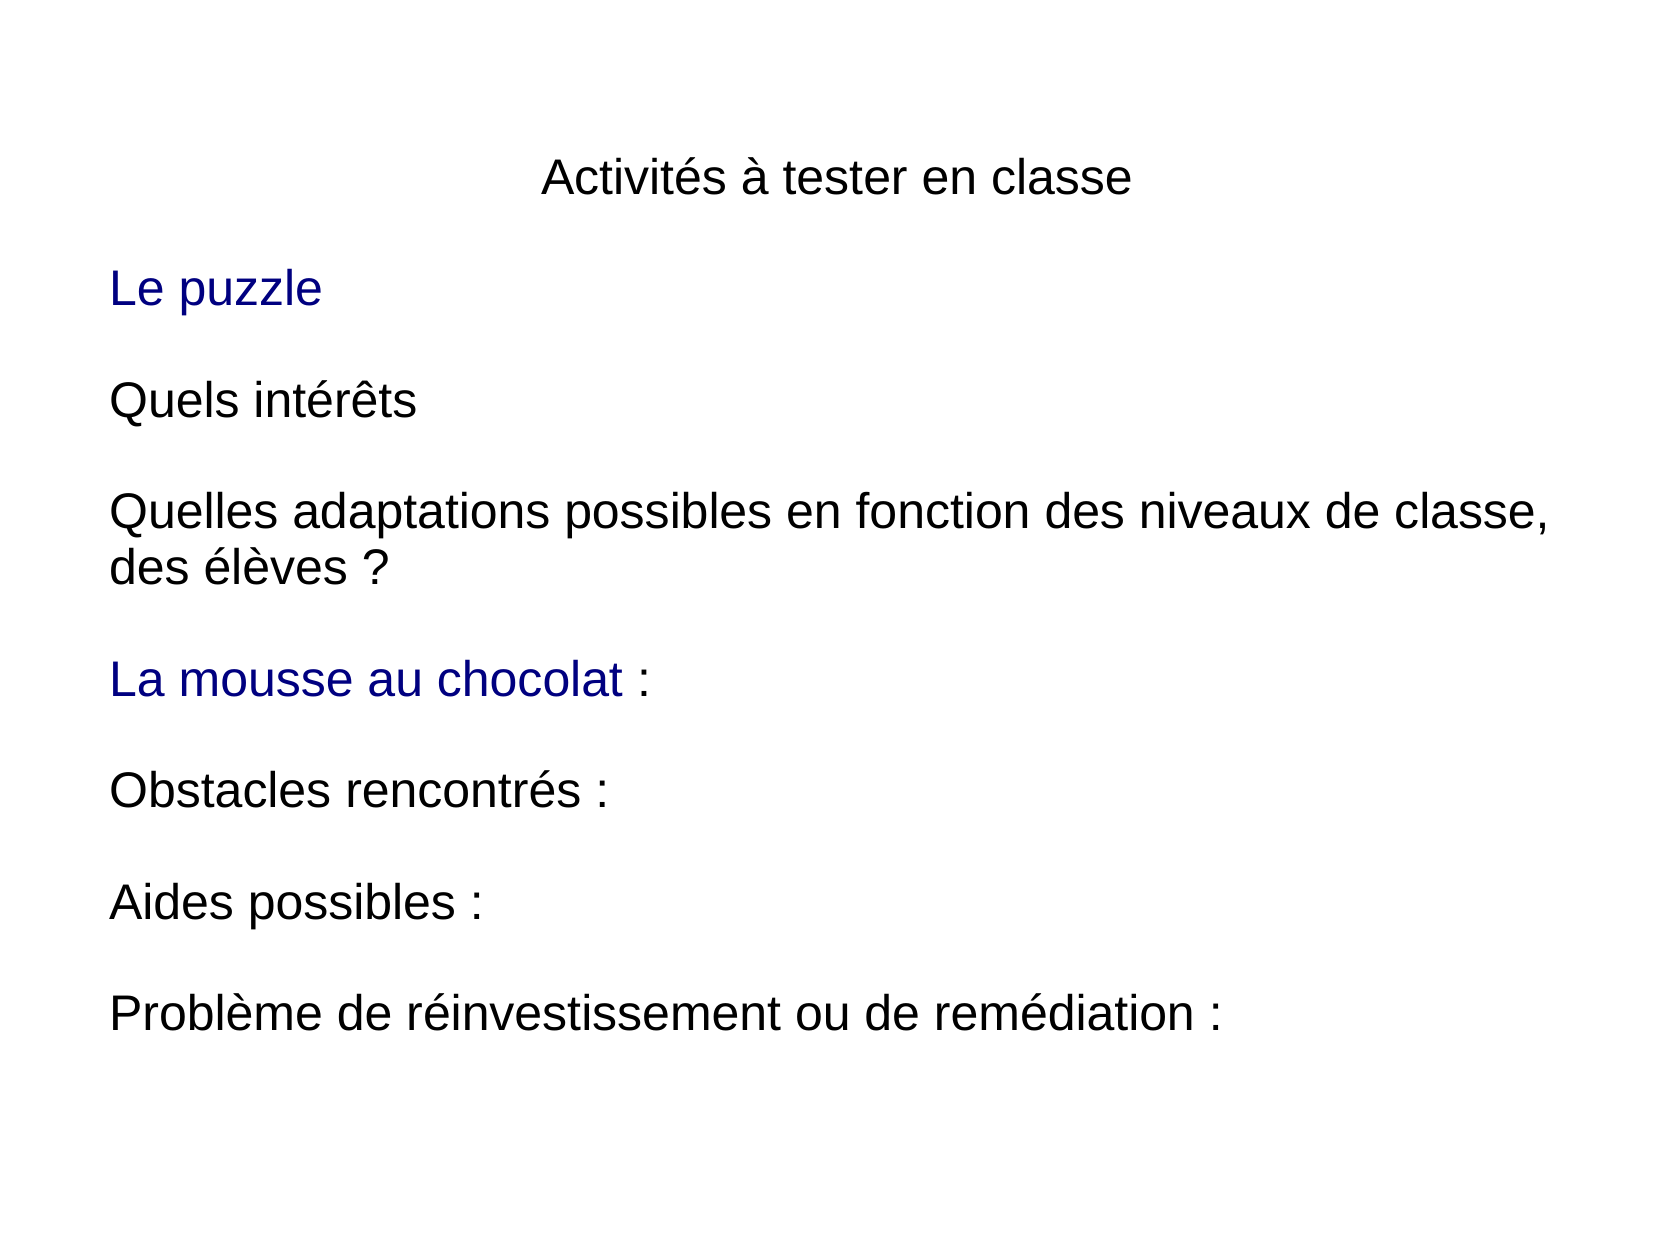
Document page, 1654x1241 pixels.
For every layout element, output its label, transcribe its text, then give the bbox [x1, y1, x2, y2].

text_box Activités à tester en classe Le puzzle Quels intérêts Quelles adaptations possibles en fonction des niveaux de classe, des élèves ? La mousse au chocolat : Obstacles rencontrés : Aides possibles : Problème de réinvestissement ou de remédiation : [94, 141, 1582, 1049]
